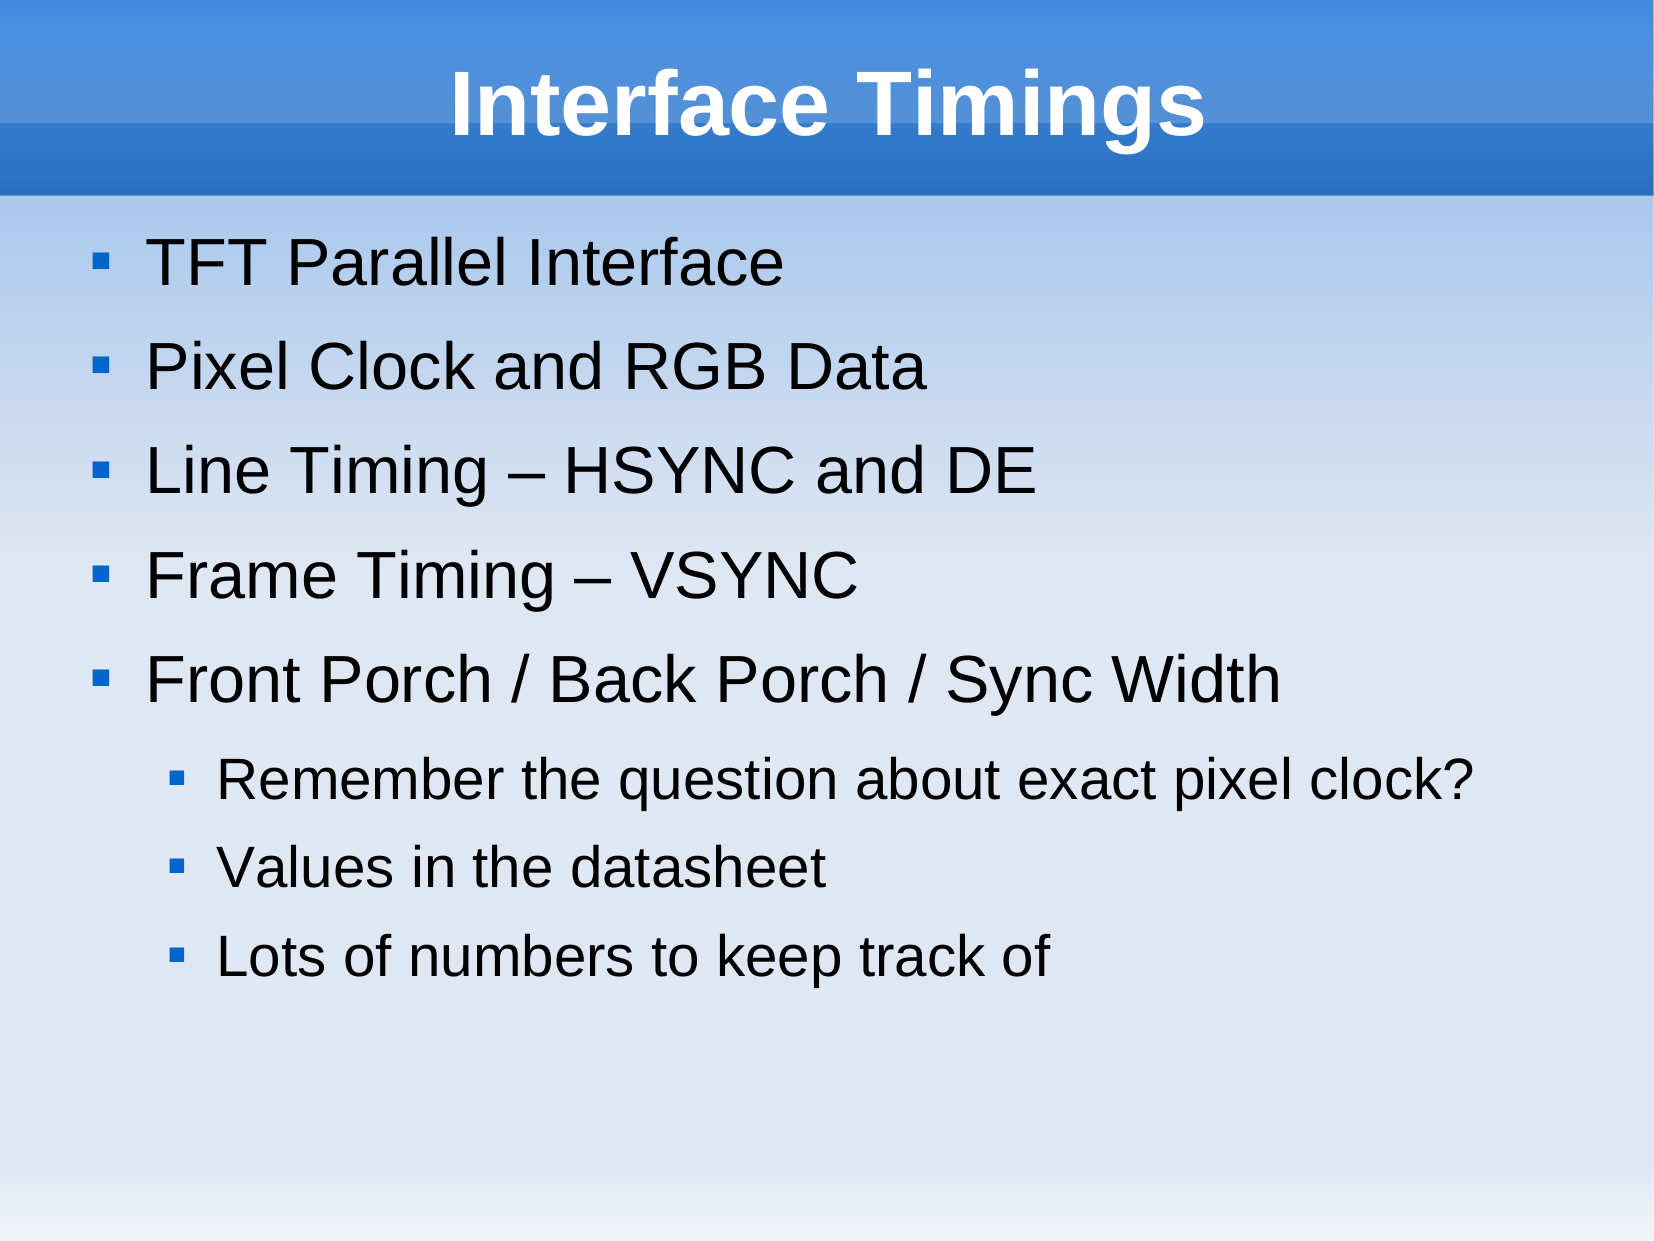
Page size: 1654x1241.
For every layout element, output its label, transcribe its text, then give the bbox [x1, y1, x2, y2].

list TFT Parallel Interface Pixel Clock and RGB Data Line Timing – HSYNC and DE Frame Timing – VSYNC Front Porch / Back Porch / Sync Width Remember the question about exact pixel clock? Values in the datasheet Lots of numbers to keep track of [75, 225, 1564, 1192]
title Interface Timings [49, 0, 1538, 208]
picture [0, 0, 1654, 1241]
